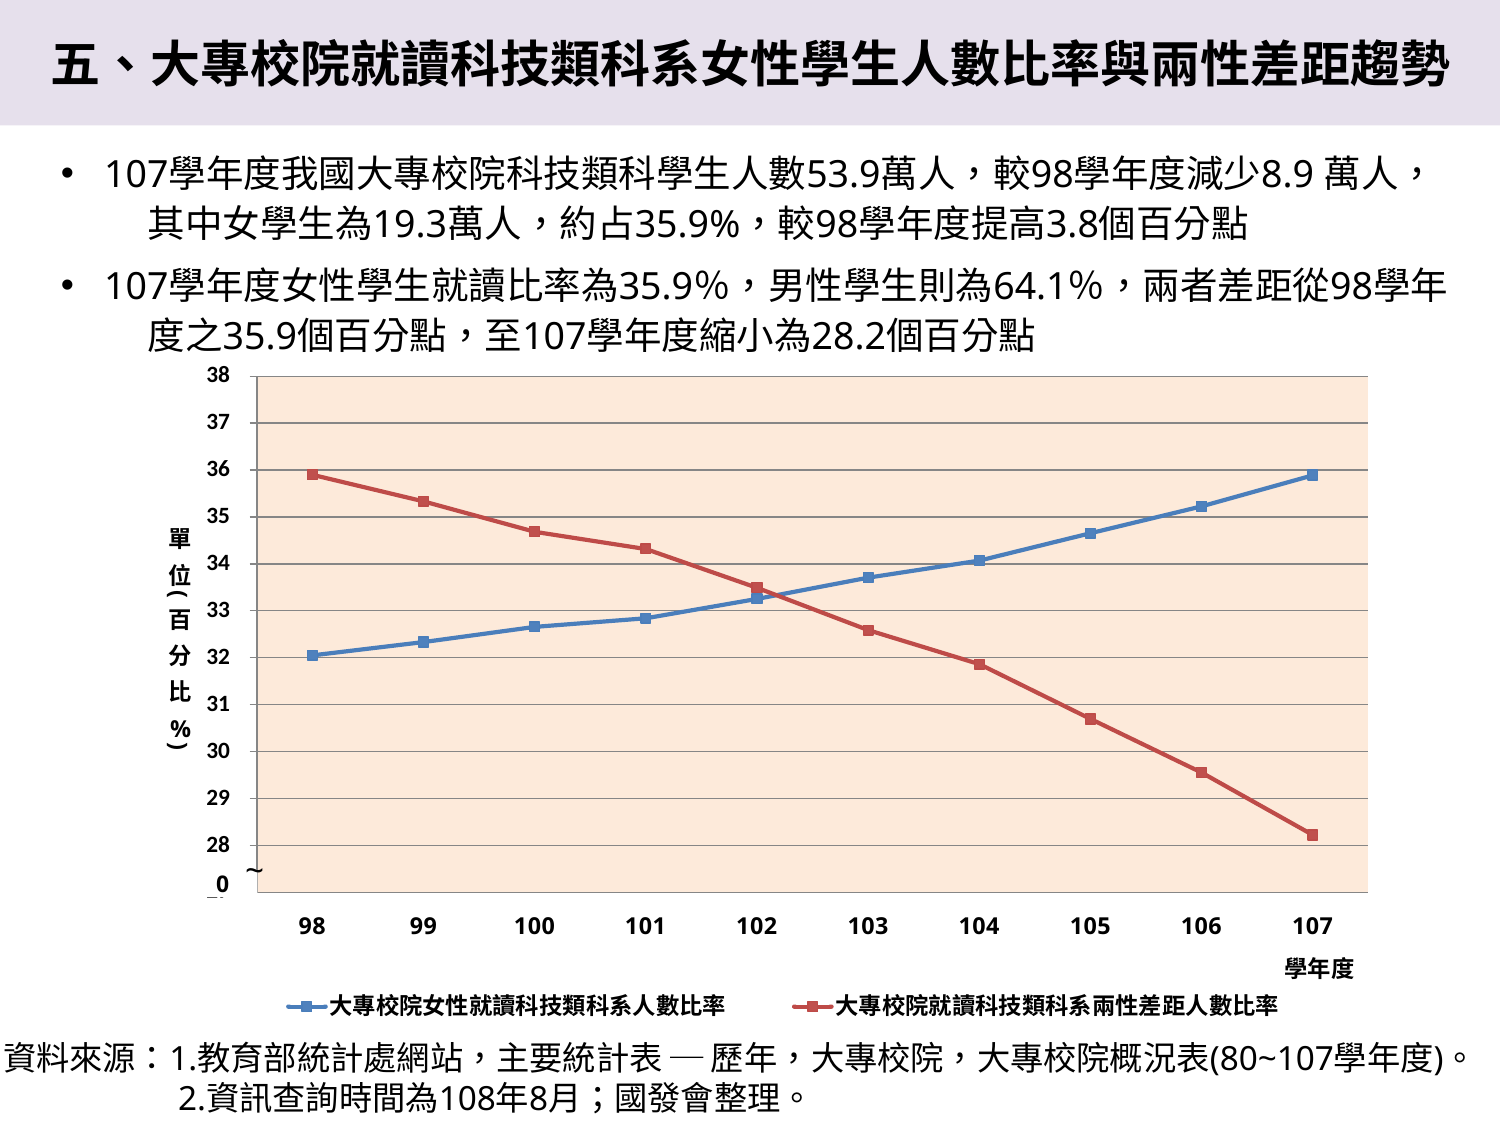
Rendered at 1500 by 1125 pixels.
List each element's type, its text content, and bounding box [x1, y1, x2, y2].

text_box 107學年度我國大專校院科技類科學生人數53.9萬人，較98學年度減少8.9 萬人，其中女學生為19.3萬人，約占35.9%，較98學年度提高3.8個百分點 107學年度女性學生就讀比率為35.9％，男性學生則為64.1％，兩者差距從98學年度之35.9個百分點，至107學年度縮小為28.2個百分點 [45, 137, 1487, 373]
text_box [41, 128, 1483, 366]
text_box 0 [198, 869, 230, 898]
picture [135, 373, 1390, 1029]
text_box ~ [230, 841, 285, 898]
text_box 五、大專校院就讀科技類科系女性學生人數比率與兩性差距趨勢 [0, 0, 1500, 126]
text_box 資料來源：1.教育部統計處網站，主要統計表 ─ 歷年，大專校院，大專校院概況表(80~107學年度)。 2.資訊查詢時間為108年8月；國發會整理。 [0, 1029, 1500, 1125]
